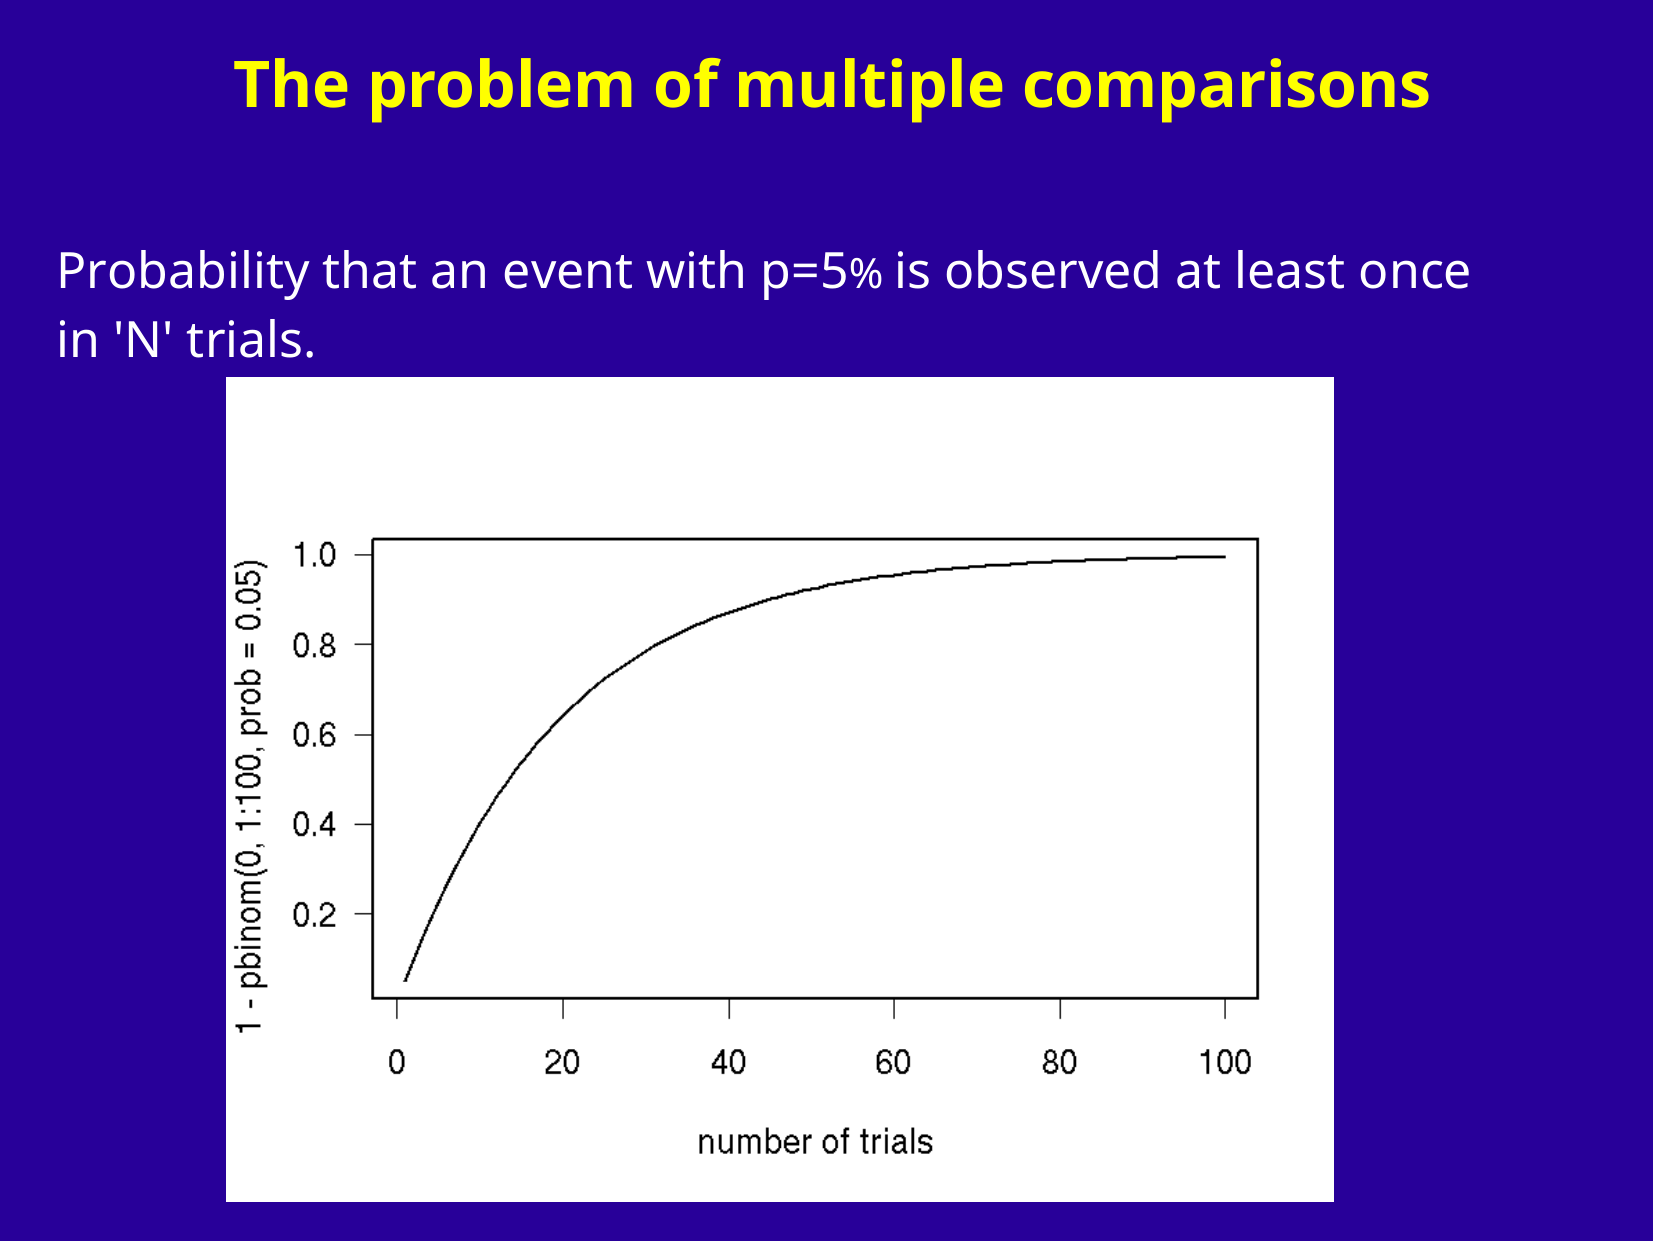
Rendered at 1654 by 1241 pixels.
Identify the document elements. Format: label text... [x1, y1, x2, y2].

text_box Probability that an event with p=5% is observed at least once in 'N' trials. [56, 235, 1517, 348]
title The problem of multiple comparisons [233, 37, 1561, 287]
picture [226, 377, 1334, 1202]
